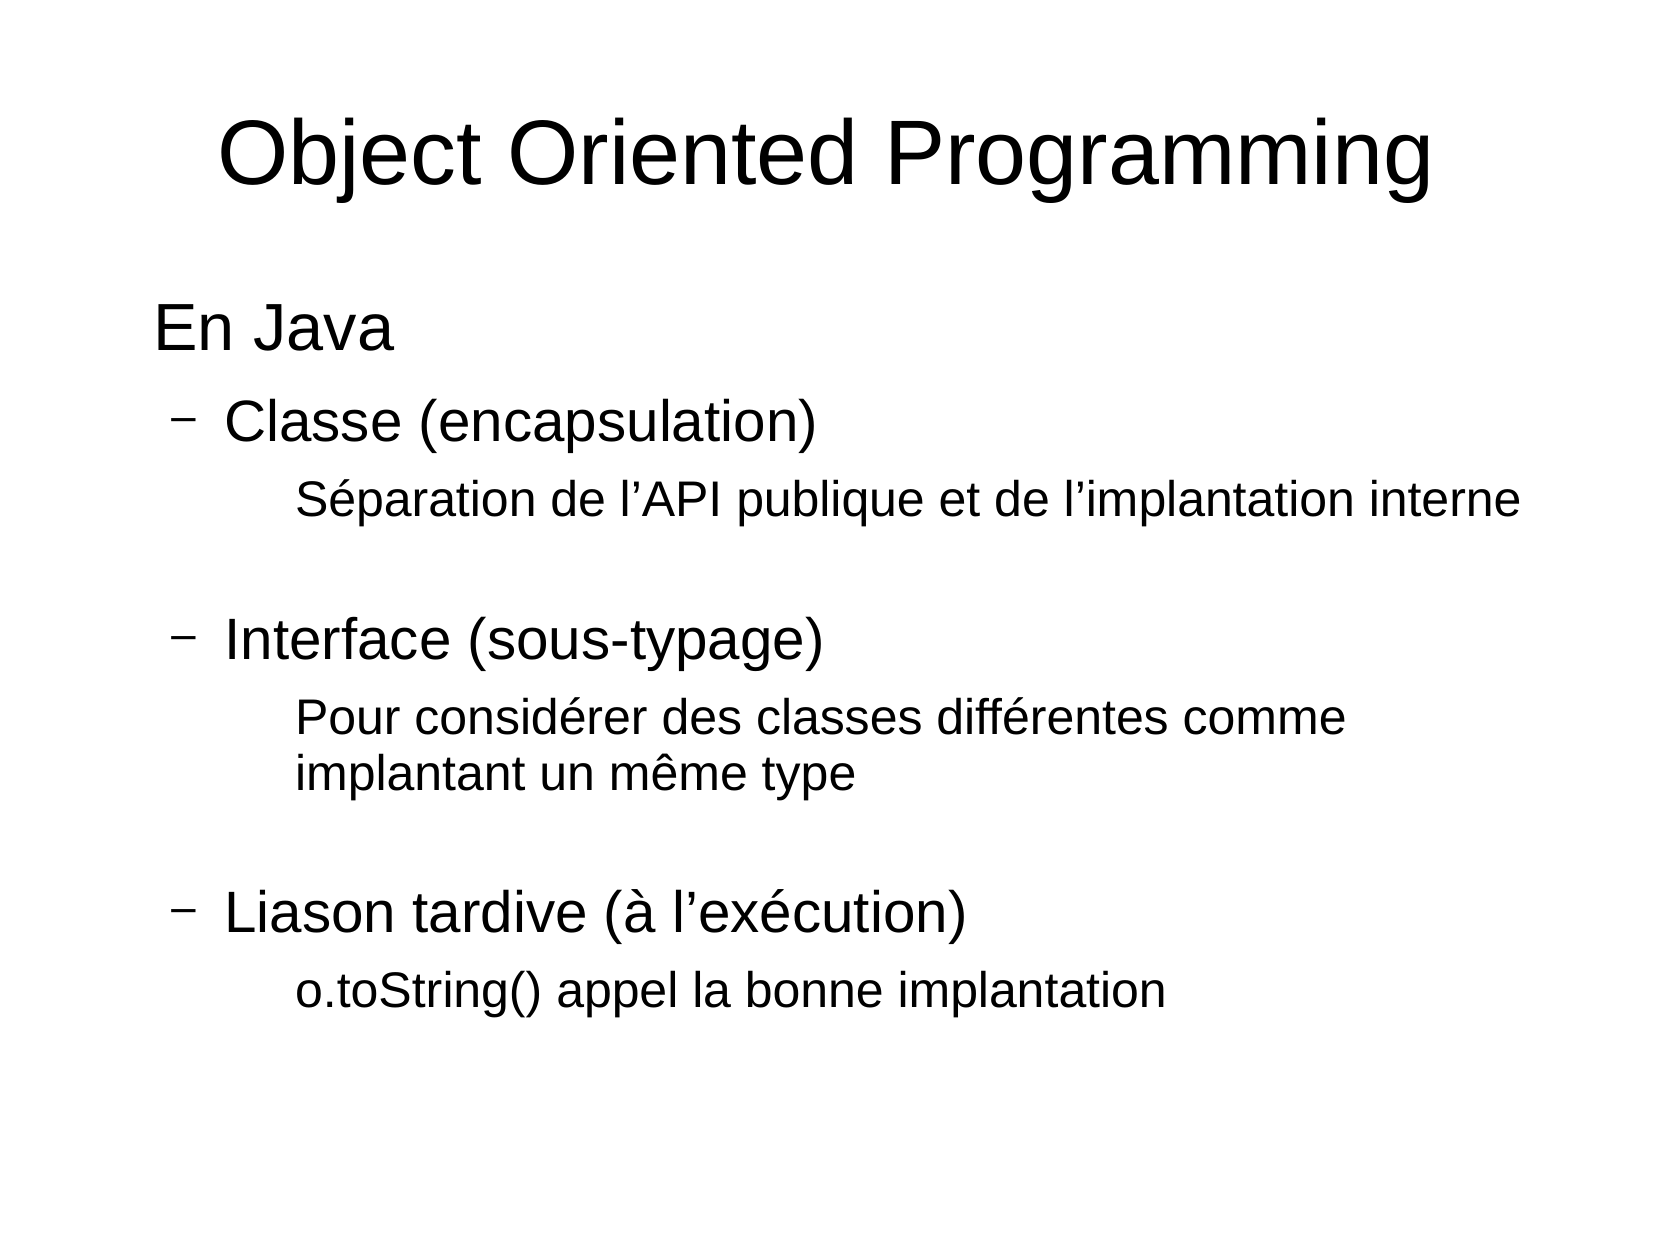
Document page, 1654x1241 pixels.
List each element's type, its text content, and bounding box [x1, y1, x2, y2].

title Object Oriented Programming [82, 49, 1571, 257]
list En Java Classe (encapsulation) Séparation de l’API publique et de l’implantation interne Interface (sous-typage) Pour considérer des classes différentes comme implantant un même type Liason tardive (à l’exécution) o.toString() appel la bonne implantation [82, 290, 1571, 1186]
